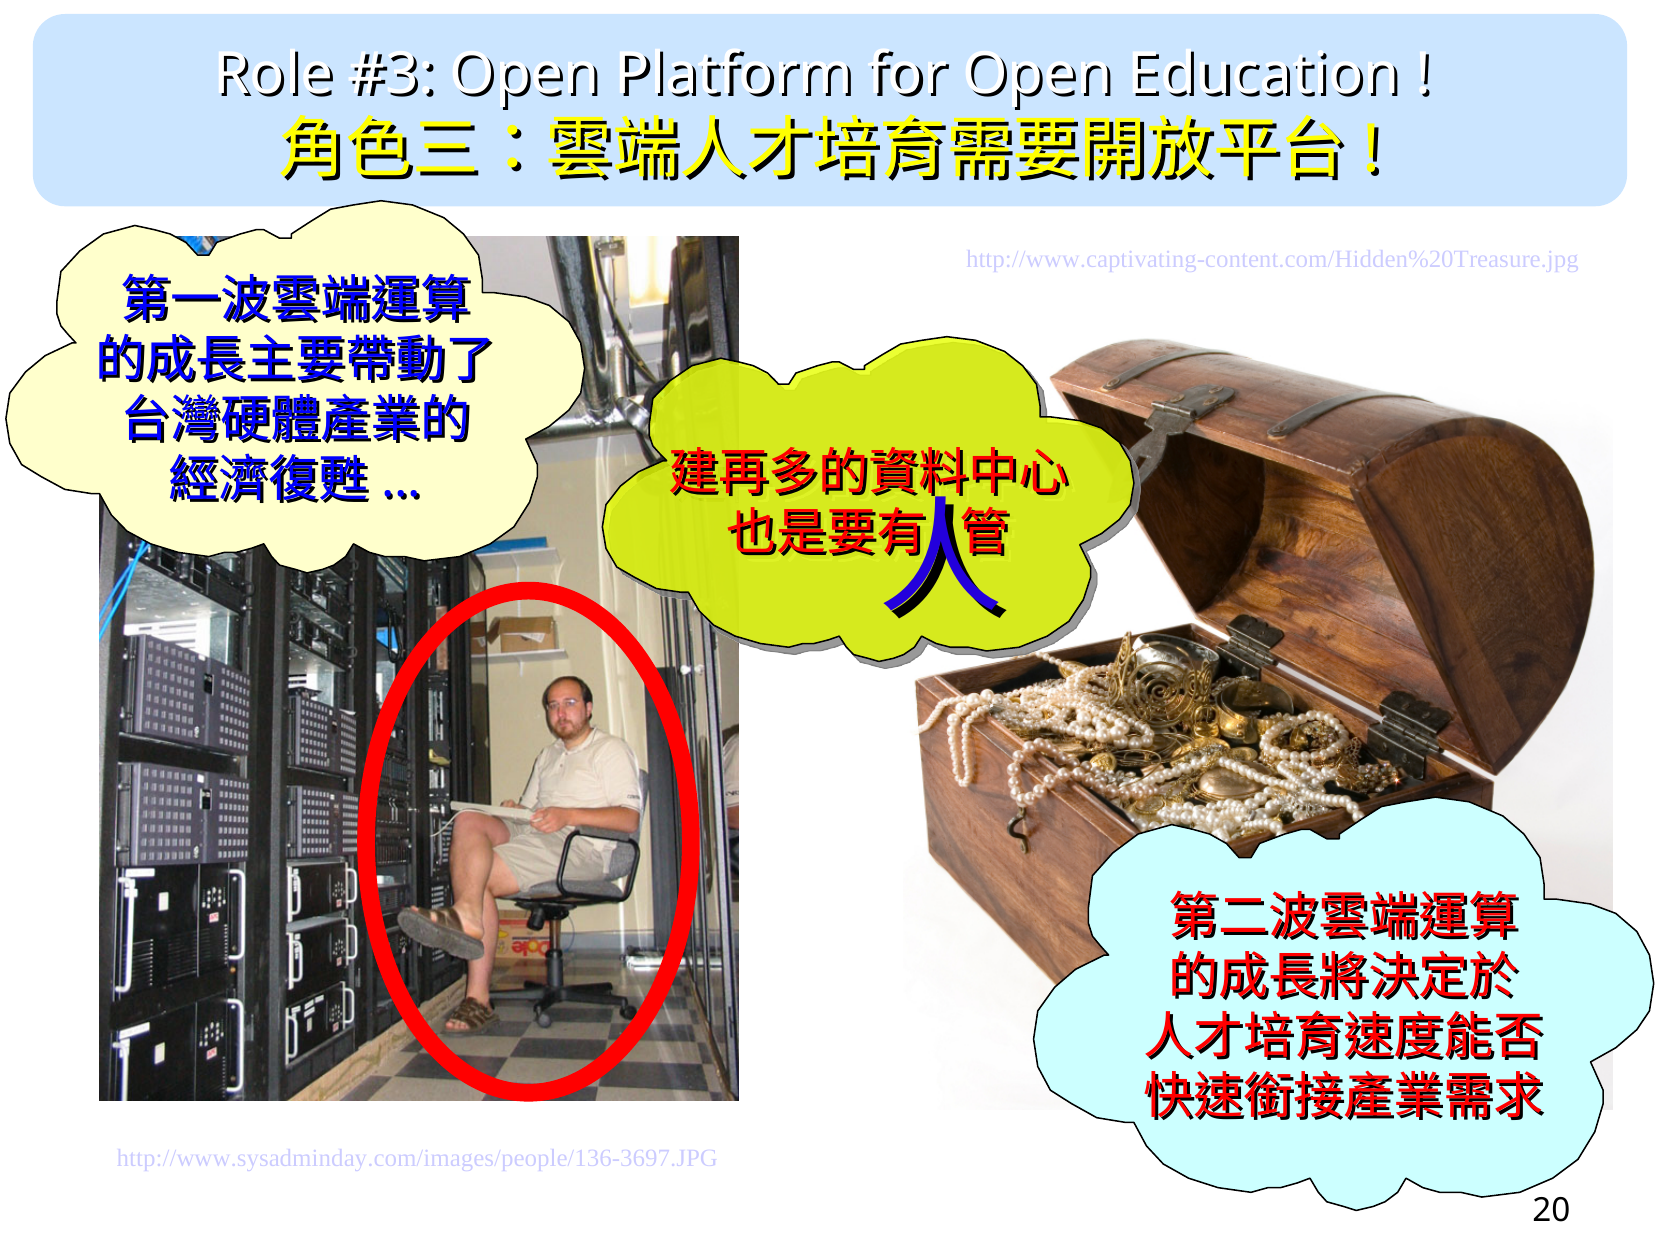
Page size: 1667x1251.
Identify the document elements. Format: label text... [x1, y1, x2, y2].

picture [99, 236, 739, 1101]
text_box 建再多的資料中心 也是要有 管 [602, 336, 1134, 662]
text_box 第一波雲端運算 的成長主要帶動了 台灣硬體產業的 經濟復甦... [5, 200, 585, 573]
picture [1592, 1050, 1613, 1110]
picture [375, 600, 682, 1083]
text_box http://www.captivating-content.com/Hidden%20Treasure.jpg [951, 209, 1607, 285]
text_box 第二波雲端運算 的成長將決定於 人才培育速度能否 快速銜接產業需求 [1033, 797, 1654, 1211]
picture [903, 330, 1613, 1110]
text_box http://www.sysadminday.com/images/people/136-3697.JPG [101, 1134, 769, 1179]
text_box Role #3: Open Platform for Open Education ! 角色三：雲端人才培育需要開放平台! [32, 13, 1628, 207]
text_box 人 [837, 469, 1046, 635]
picture [176, 236, 231, 255]
